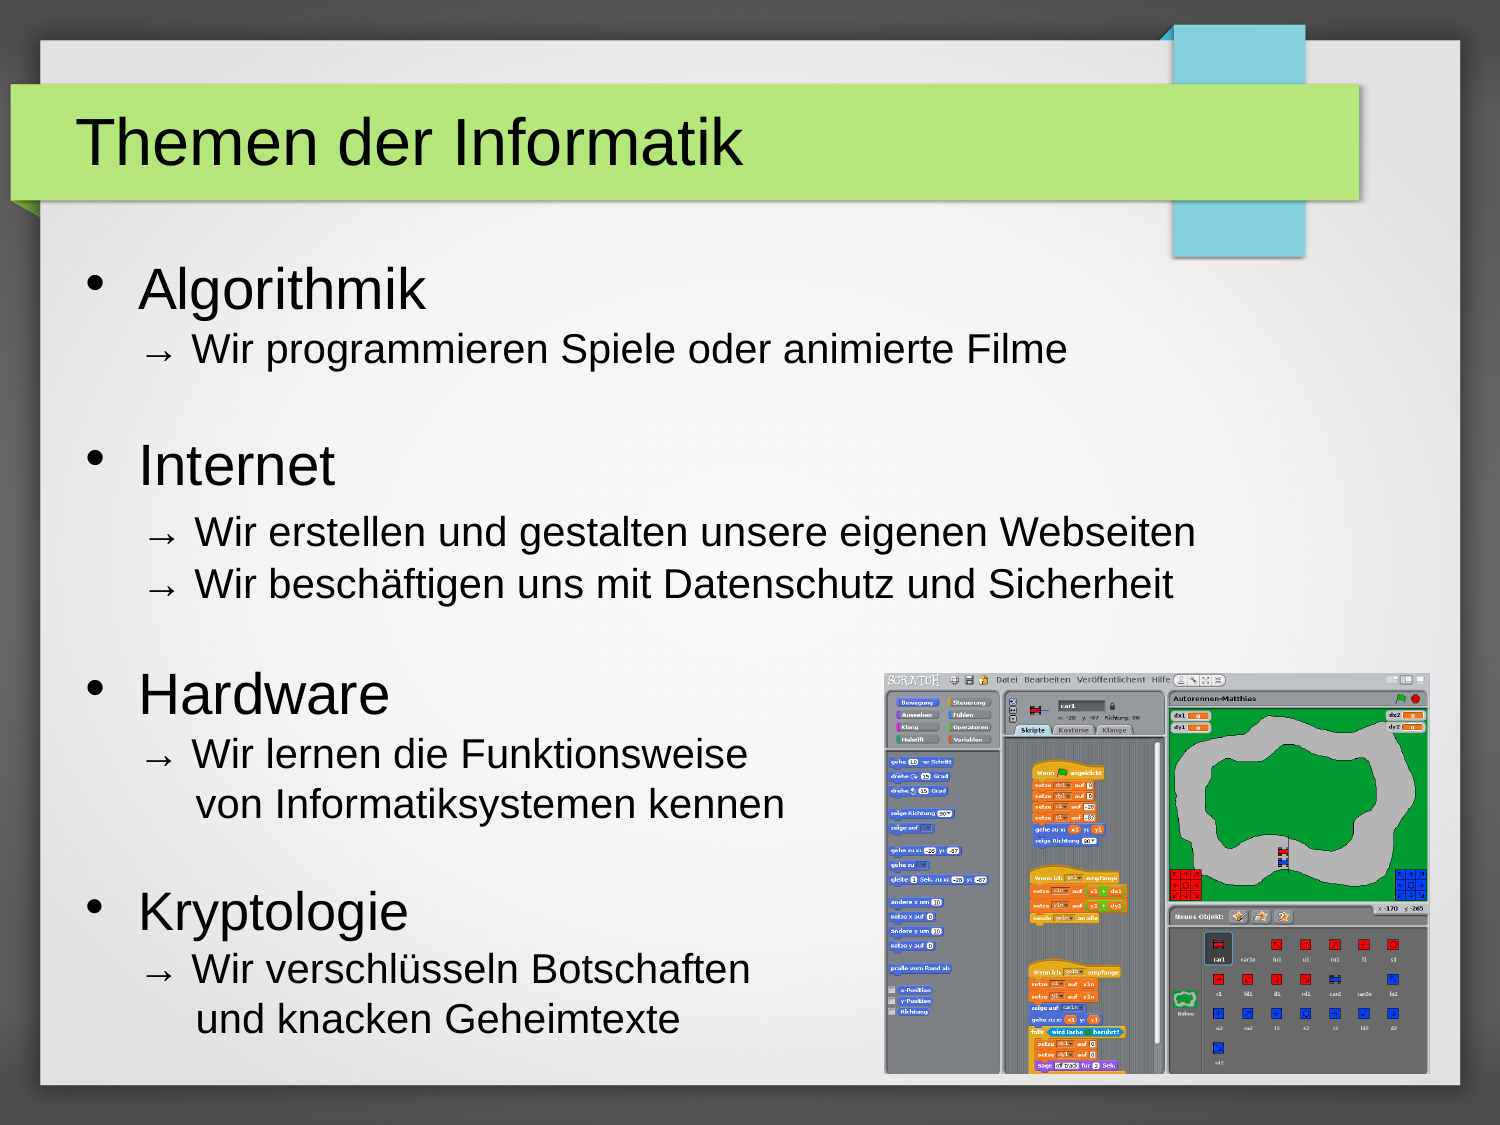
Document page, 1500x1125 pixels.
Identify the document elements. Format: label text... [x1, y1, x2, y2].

text_box Themen der Informatik [74, 85, 1146, 193]
picture [0, 0, 1500, 1125]
text_box Algorithmik → Wir programmieren Spiele oder animierte Filme Internet → Wir erstellen und gestalten unsere eigenen Webseiten → Wir beschäftigen uns mit Datenschutz und Sicherheit Hardware → Wir lernen die Funktionsweise von Informatiksystemen kennen Kryptologie → Wir verschlüsseln Botschaften und knacken Geheimtexte [67, 206, 1299, 1004]
